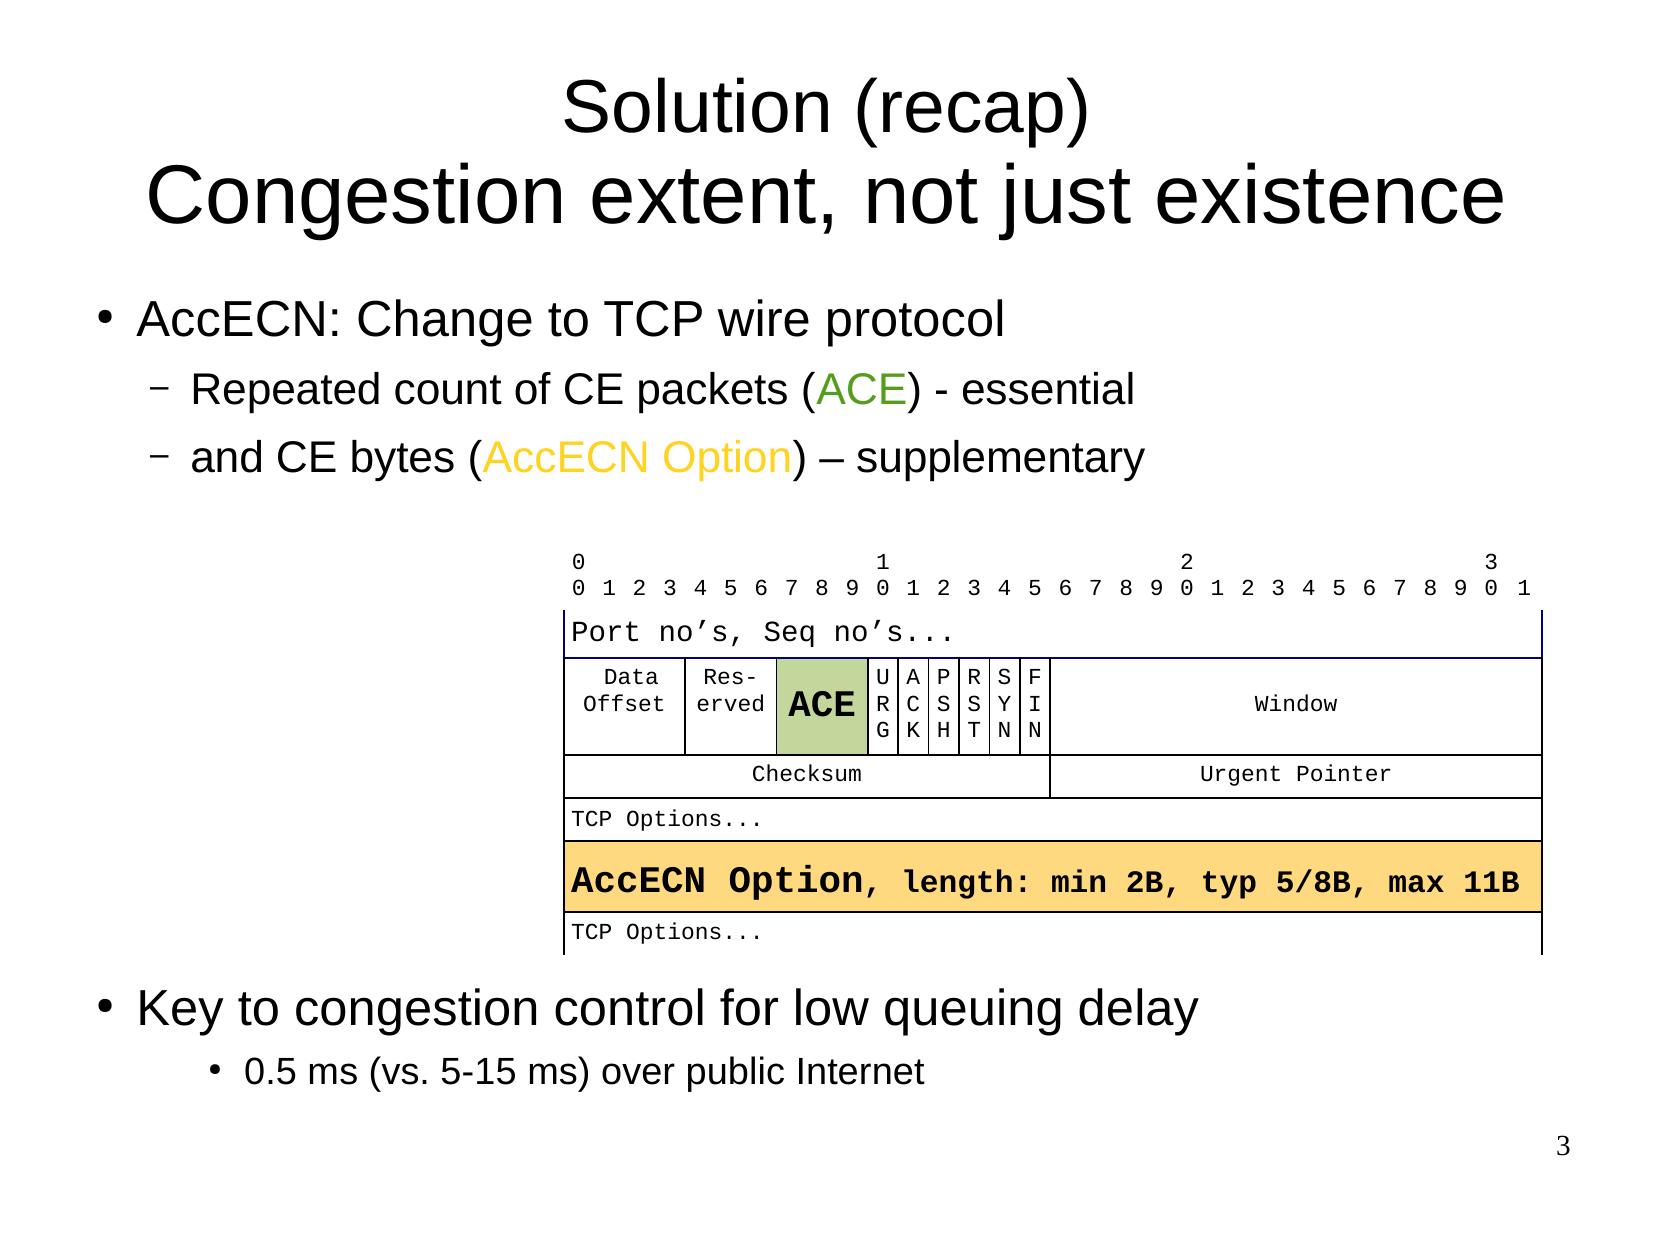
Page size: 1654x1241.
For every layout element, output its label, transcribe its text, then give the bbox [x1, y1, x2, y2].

table_header 3 [959, 540, 989, 610]
table_cell AccECN Option, length: min 2B, typ 5/8B, max 11B [565, 842, 1541, 911]
table_header 8 [1111, 540, 1141, 610]
table_cell FIN [1021, 659, 1049, 754]
table_header 9 [1141, 540, 1172, 610]
table_header 8 [1415, 540, 1446, 610]
table_header 10 [868, 540, 898, 610]
list AccECN: Change to TCP wire protocol Repeated count of CE packets (ACE) - essential and CE bytes (AccECN Option) – supplementary Key to congestion control for low queuing delay 0.5 ms (vs. 5-15 ms) over public Internet [82, 290, 1571, 1099]
table_header 9 [1446, 540, 1476, 610]
table_header 1 [1506, 540, 1542, 610]
table_header 9 [837, 540, 868, 610]
table_header 2 [1233, 540, 1263, 610]
table_header 6 [1354, 540, 1385, 610]
table_cell Data Offset [565, 659, 684, 754]
table_header 2 [929, 540, 959, 610]
title Solution (recap) Congestion extent, not just existence [82, 49, 1571, 257]
table_header 3 [655, 540, 685, 610]
table_header 00 [564, 540, 594, 610]
table_header 6 [746, 540, 777, 610]
table_cell TCP Options... [565, 913, 1541, 955]
table_header 4 [989, 540, 1020, 610]
table_header 7 [1081, 540, 1111, 610]
table_cell TCP Options... [565, 799, 1541, 840]
table_header 3 [1263, 540, 1294, 610]
table_header 1 [898, 540, 929, 610]
table_header 30 [1476, 540, 1506, 610]
table_header 5 [716, 540, 746, 610]
table_cell RST [960, 659, 989, 754]
table_header 7 [1385, 540, 1415, 610]
table_cell URG [869, 659, 897, 754]
table_cell Checksum [565, 756, 1049, 797]
table_header 2 [624, 540, 655, 610]
table_header 4 [685, 540, 716, 610]
table_header 20 [1172, 540, 1202, 610]
table_header 1 [1202, 540, 1233, 610]
table_header 7 [777, 540, 807, 610]
table_header 8 [807, 540, 837, 610]
table_cell ACE [777, 659, 867, 754]
table_cell Window [1051, 659, 1541, 754]
table_header 5 [1020, 540, 1050, 610]
table_header 4 [1294, 540, 1324, 610]
table_cell SYN [990, 659, 1019, 754]
table_cell Res-erved [686, 659, 776, 754]
table_cell Urgent Pointer [1051, 756, 1541, 797]
table_header 5 [1324, 540, 1354, 610]
table_cell Port no’s, Seq no’s... [565, 610, 1541, 657]
table_header 6 [1050, 540, 1081, 610]
table_cell PSH [929, 659, 958, 754]
table_header 1 [594, 540, 624, 610]
table_cell ACK [899, 659, 928, 754]
